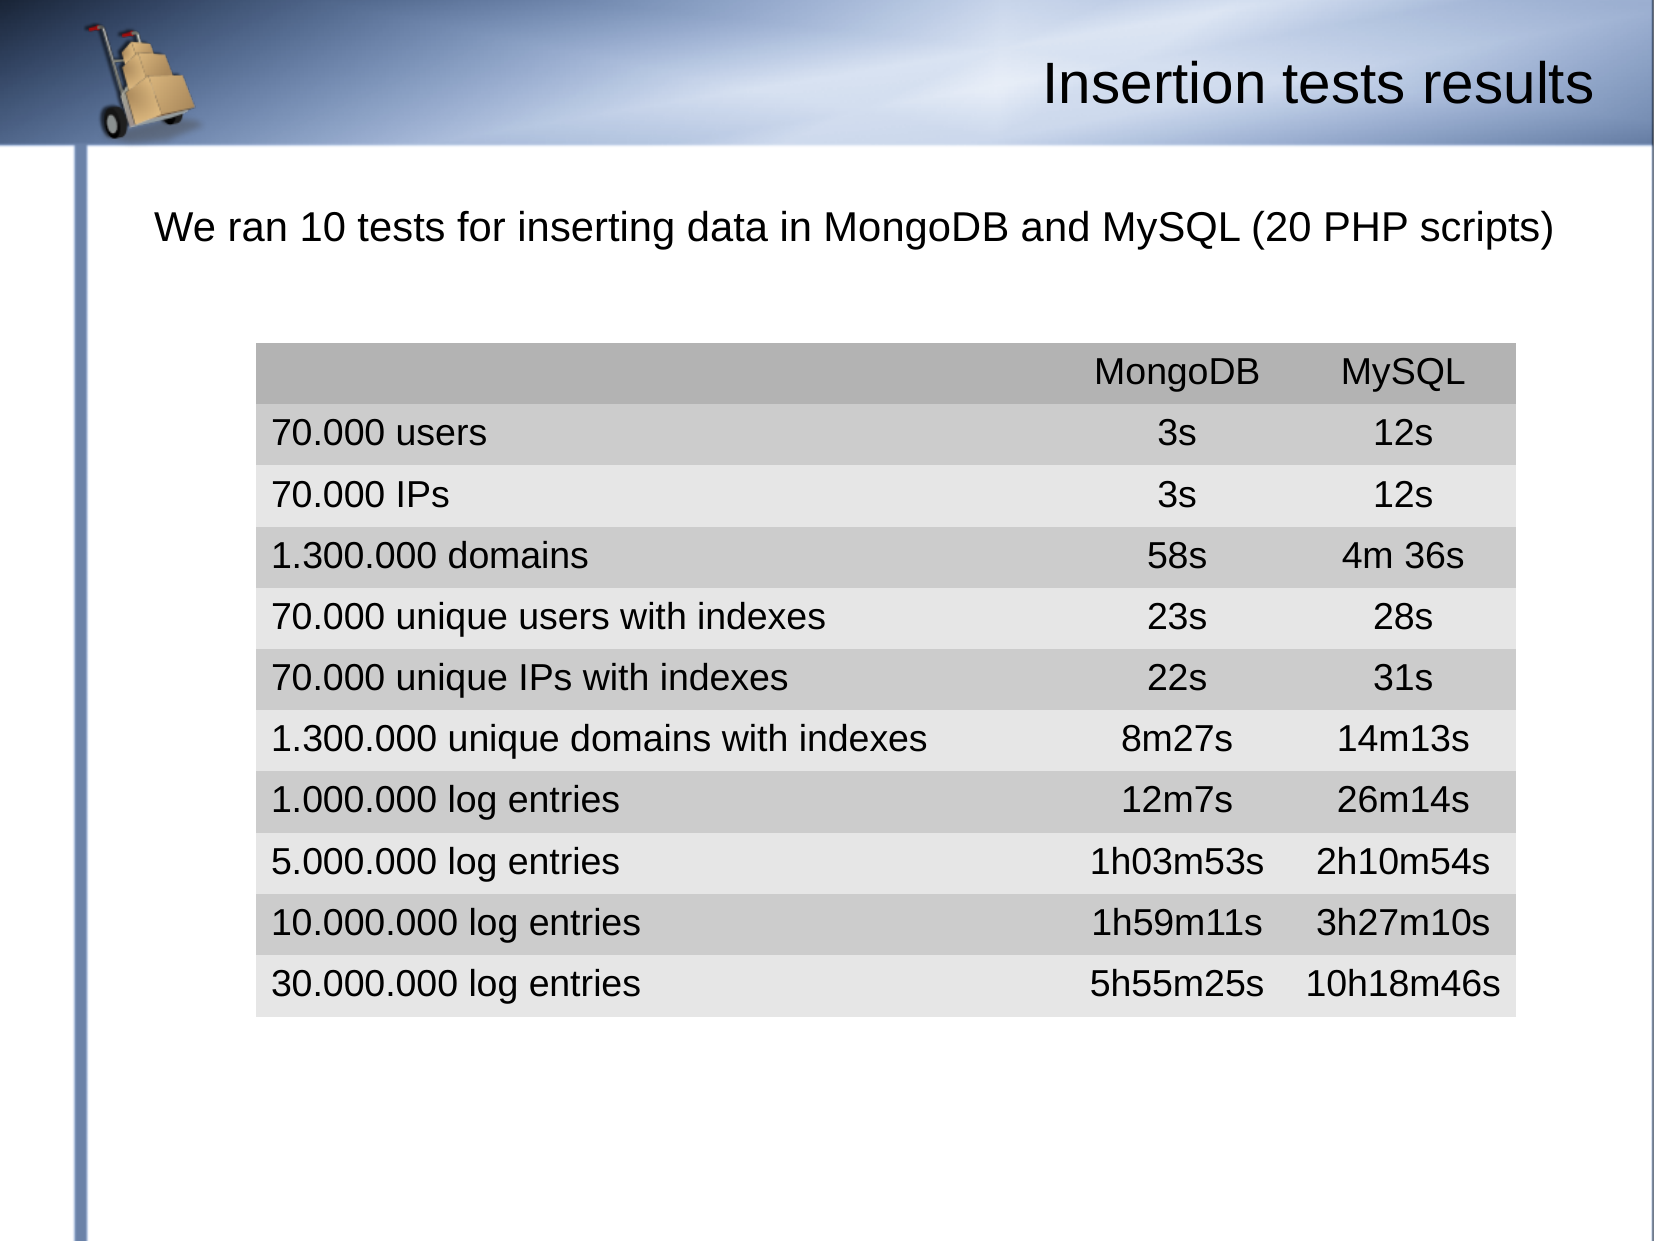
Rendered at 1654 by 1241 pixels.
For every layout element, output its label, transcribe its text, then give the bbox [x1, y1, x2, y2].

table_header MongoDB [1064, 343, 1290, 404]
table_cell 1.000.000 log entries [256, 771, 1064, 833]
table_cell 70.000 IPs [256, 465, 1064, 527]
table_cell 3h27m10s [1290, 894, 1516, 955]
table_cell 26m14s [1290, 771, 1516, 833]
table_cell 8m27s [1064, 710, 1290, 771]
table_cell 5.000.000 log entries [256, 833, 1064, 894]
table_cell 3s [1064, 404, 1290, 465]
table_header [256, 343, 1064, 404]
table_cell 3s [1064, 465, 1290, 527]
table_cell 5h55m25s [1064, 955, 1290, 1017]
table_cell 1.300.000 domains [256, 527, 1064, 588]
table_cell 1h59m11s [1064, 894, 1290, 955]
table_cell 1.300.000 unique domains with indexes [256, 710, 1064, 771]
list We ran 10 tests for inserting data in MongoDB and MySQL (20 PHP scripts) [154, 180, 1596, 1146]
title Insertion tests results [213, 49, 1596, 118]
table_cell 28s [1290, 588, 1516, 649]
table_cell 2h10m54s [1290, 833, 1516, 894]
table_cell 30.000.000 log entries [256, 955, 1064, 1017]
table_cell 70.000 users [256, 404, 1064, 465]
table_cell 31s [1290, 649, 1516, 710]
table_cell 4m 36s [1290, 527, 1516, 588]
table_cell 12s [1290, 465, 1516, 527]
table_header MySQL [1290, 343, 1516, 404]
table_cell 70.000 unique users with indexes [256, 588, 1064, 649]
table_cell 10h18m46s [1290, 955, 1516, 1017]
table_cell 70.000 unique IPs with indexes [256, 649, 1064, 710]
table_cell 10.000.000 log entries [256, 894, 1064, 955]
table_cell 22s [1064, 649, 1290, 710]
table_cell 58s [1064, 527, 1290, 588]
table_cell 23s [1064, 588, 1290, 649]
table_cell 1h03m53s [1064, 833, 1290, 894]
picture [0, 0, 1654, 1241]
table_cell 12m7s [1064, 771, 1290, 833]
table_cell 14m13s [1290, 710, 1516, 771]
table_cell 12s [1290, 404, 1516, 465]
